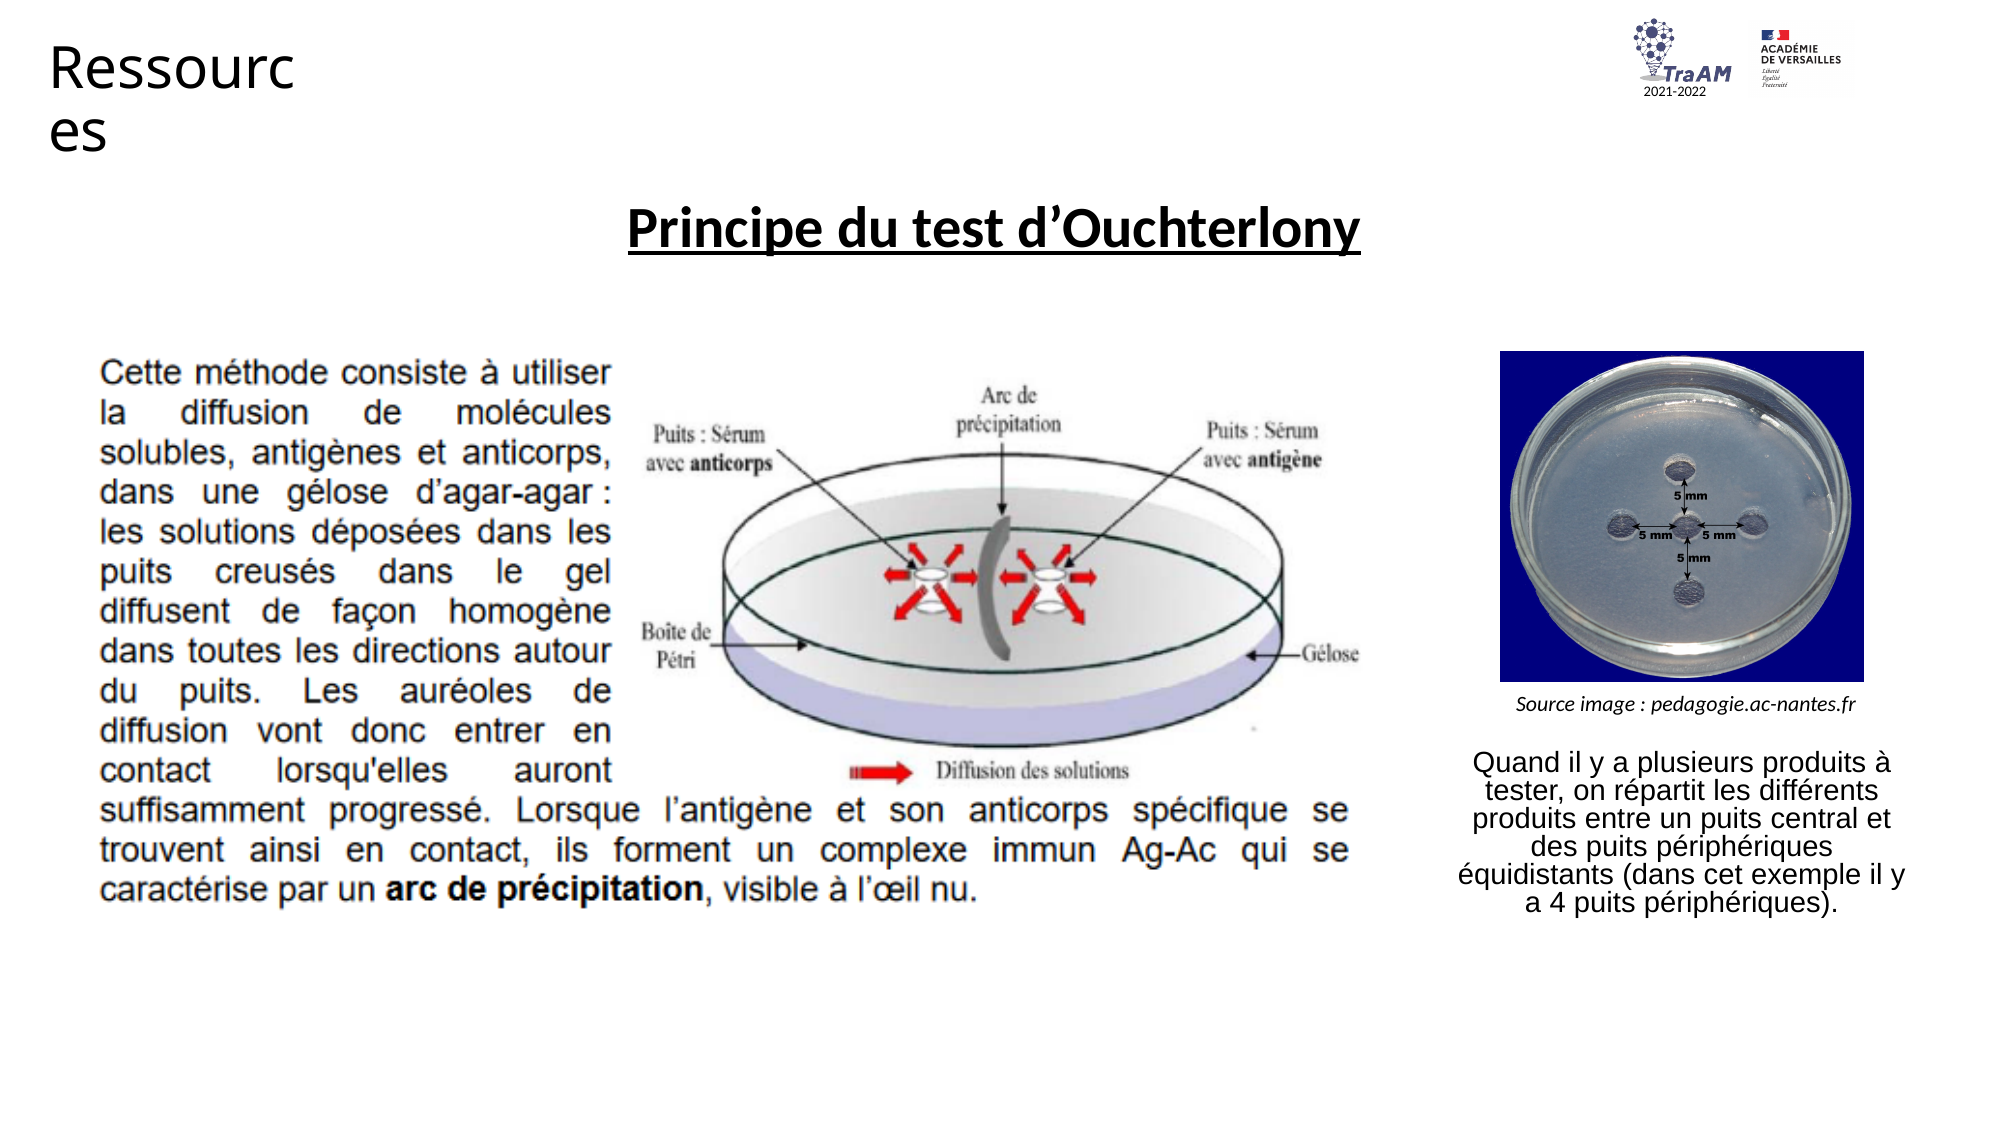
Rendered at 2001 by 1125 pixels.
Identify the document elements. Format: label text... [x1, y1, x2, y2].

text_box Source image : pedagogie.ac-nantes.fr [1500, 681, 1876, 725]
picture [1500, 351, 1864, 681]
title Ressources [33, 30, 342, 125]
text_box Quand il y a plusieurs produits à tester, on répartit les différents produits entre un puits central et des puits périphériques équidistants (dans cet exemple il y a 4 puits périphériques). [1434, 742, 1930, 928]
picture [83, 355, 1378, 928]
list Principe du test d’Ouchterlony [187, 189, 1802, 284]
